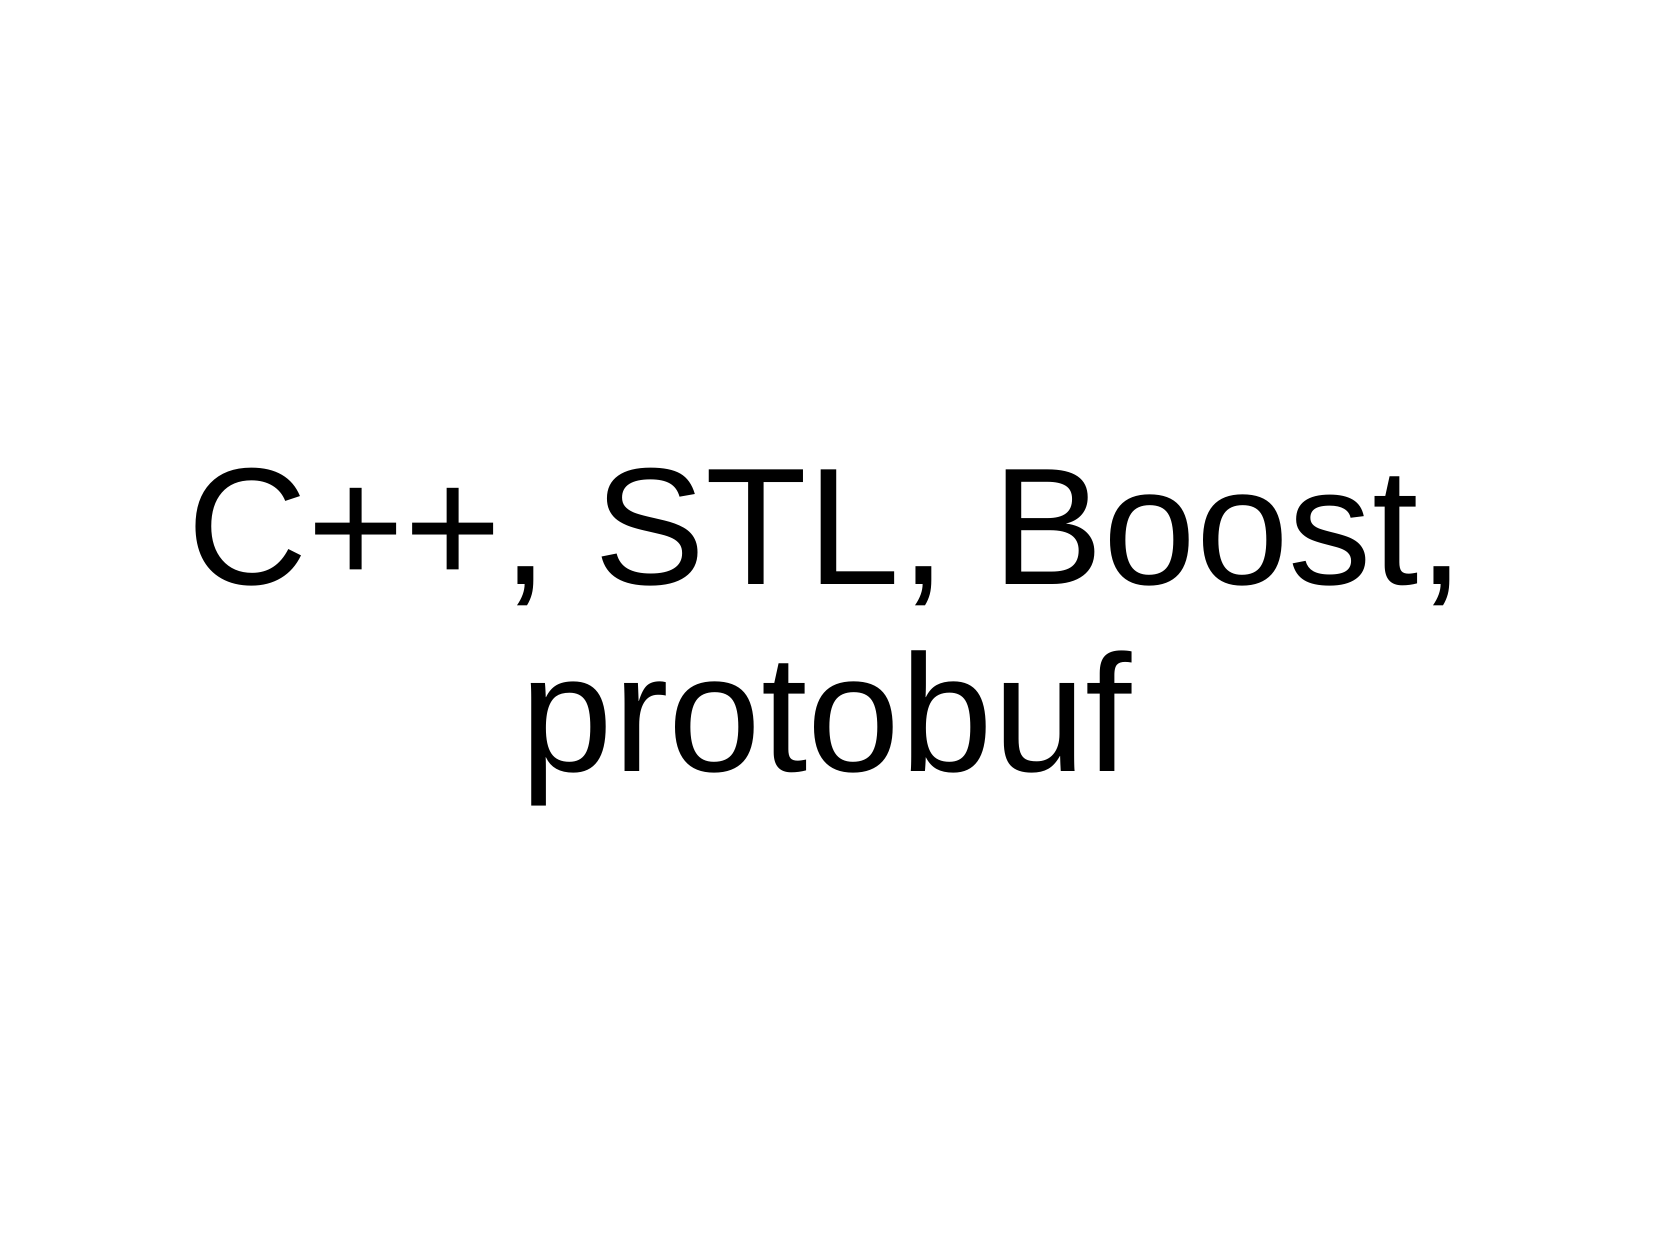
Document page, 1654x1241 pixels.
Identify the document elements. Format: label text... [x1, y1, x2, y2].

title C++, STL, Boost, protobuf [0, 433, 1654, 807]
